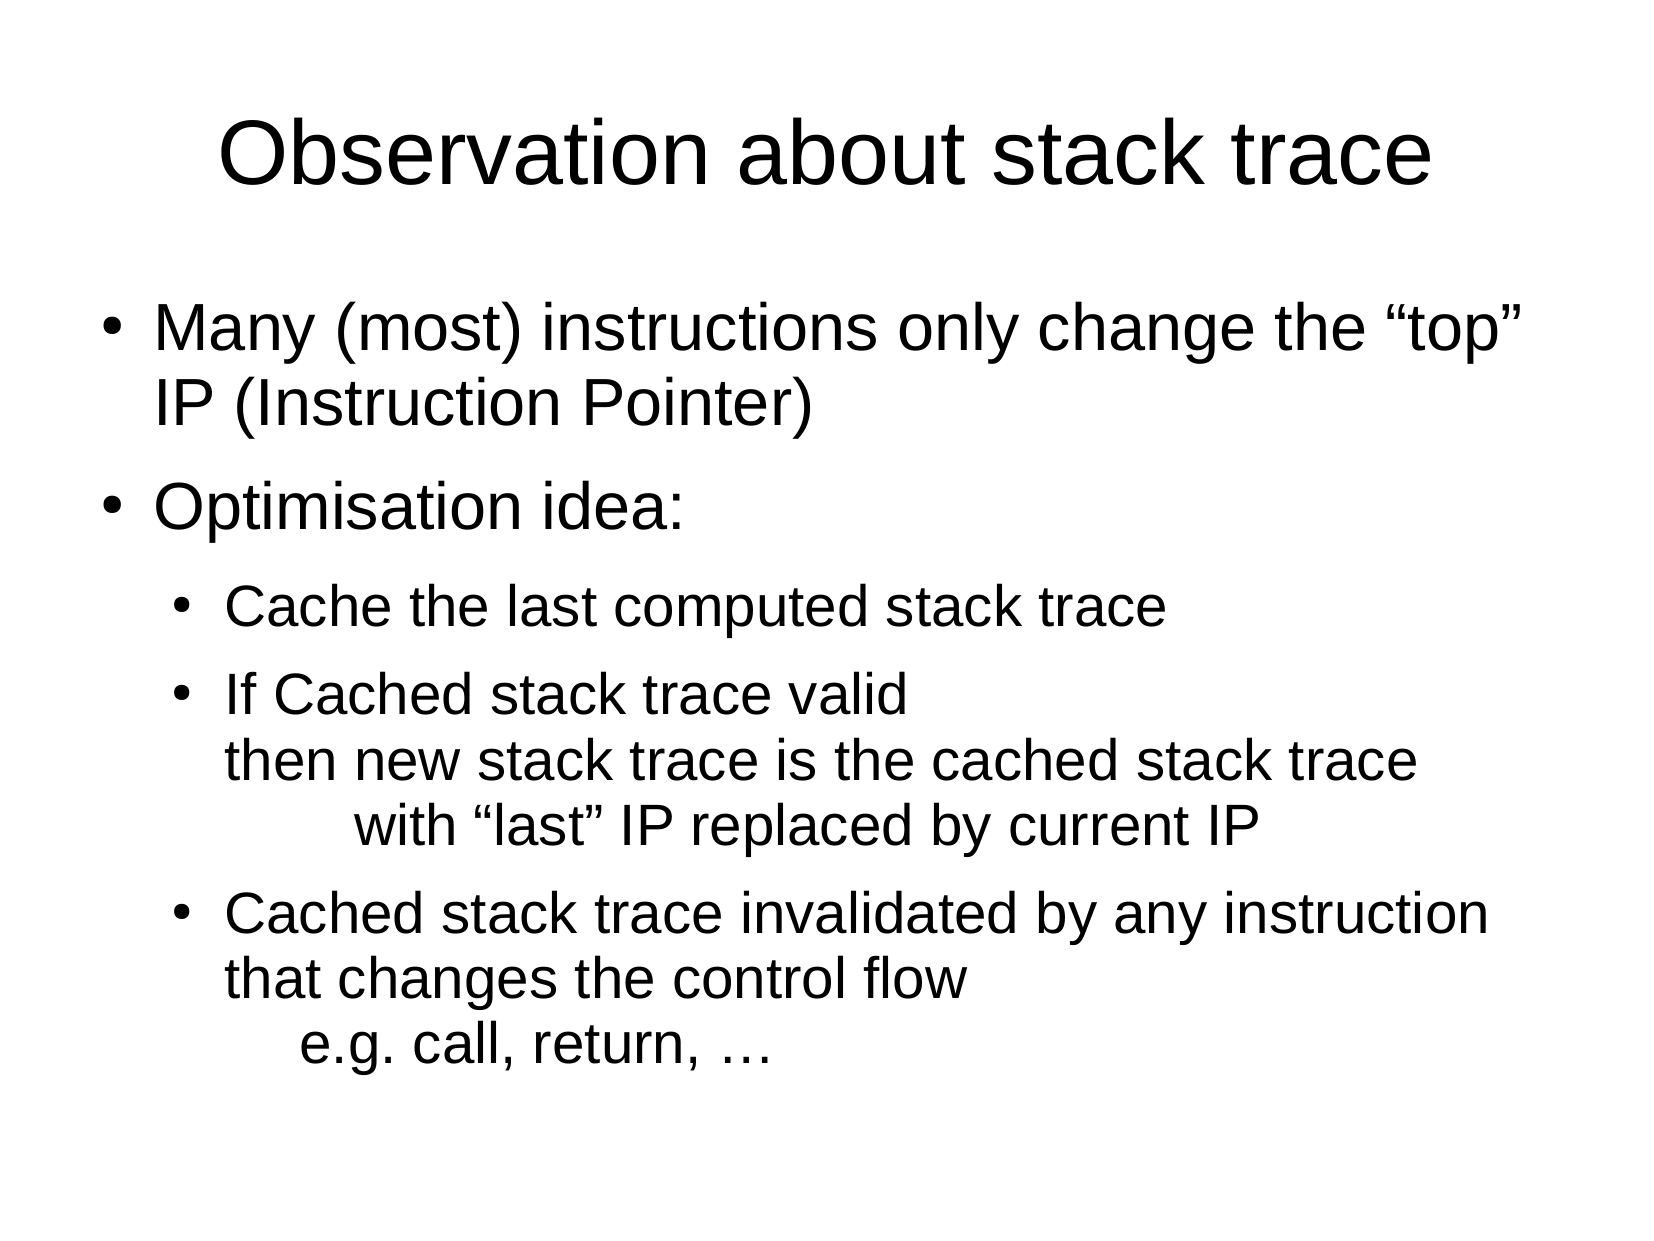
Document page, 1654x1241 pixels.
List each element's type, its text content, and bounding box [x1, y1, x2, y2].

list Many (most) instructions only change the “top” IP (Instruction Pointer) Optimisation idea: Cache the last computed stack trace If Cached stack trace valid then new stack trace is the cached stack trace with “last” IP replaced by current IP Cached stack trace invalidated by any instruction that changes the control flow e.g. call, return, … [82, 290, 1571, 1186]
title Observation about stack trace [82, 49, 1571, 257]
